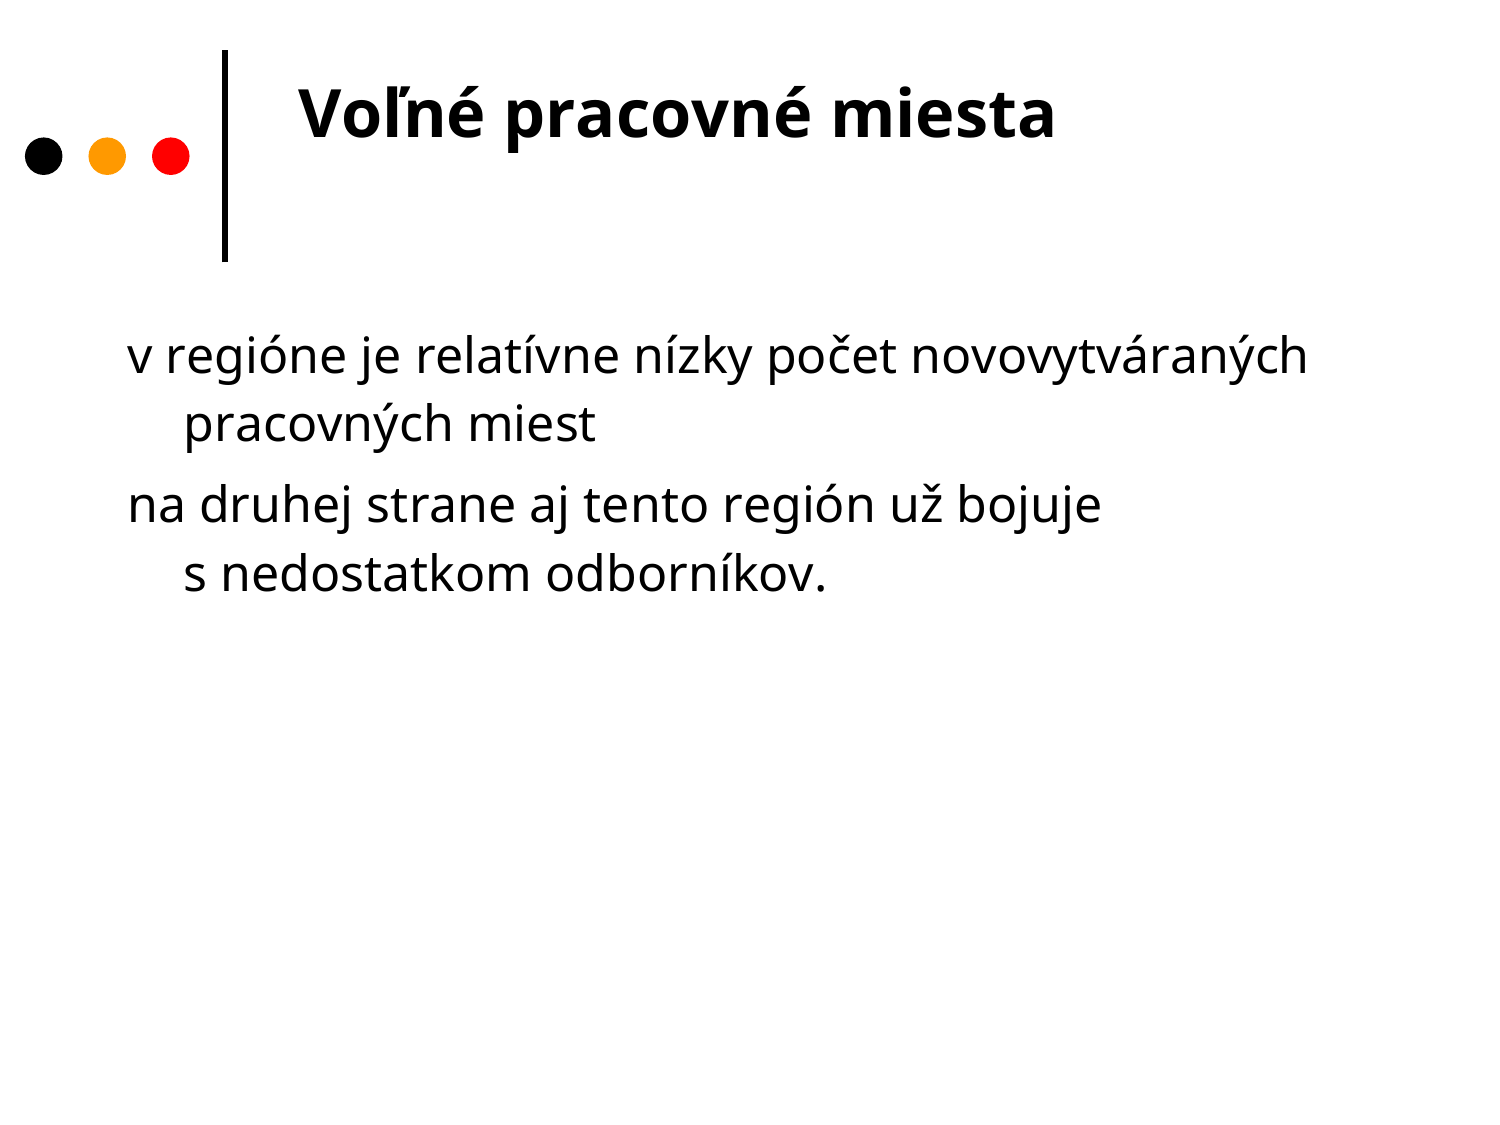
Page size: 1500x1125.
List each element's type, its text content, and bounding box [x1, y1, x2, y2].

list v regióne je relatívne nízky počet novovytváraných pracovných miest na druhej strane aj tento región už bojuje s nedostatkom odborníkov. [112, 312, 1401, 988]
title Voľné pracovné miesta [249, 31, 1401, 282]
